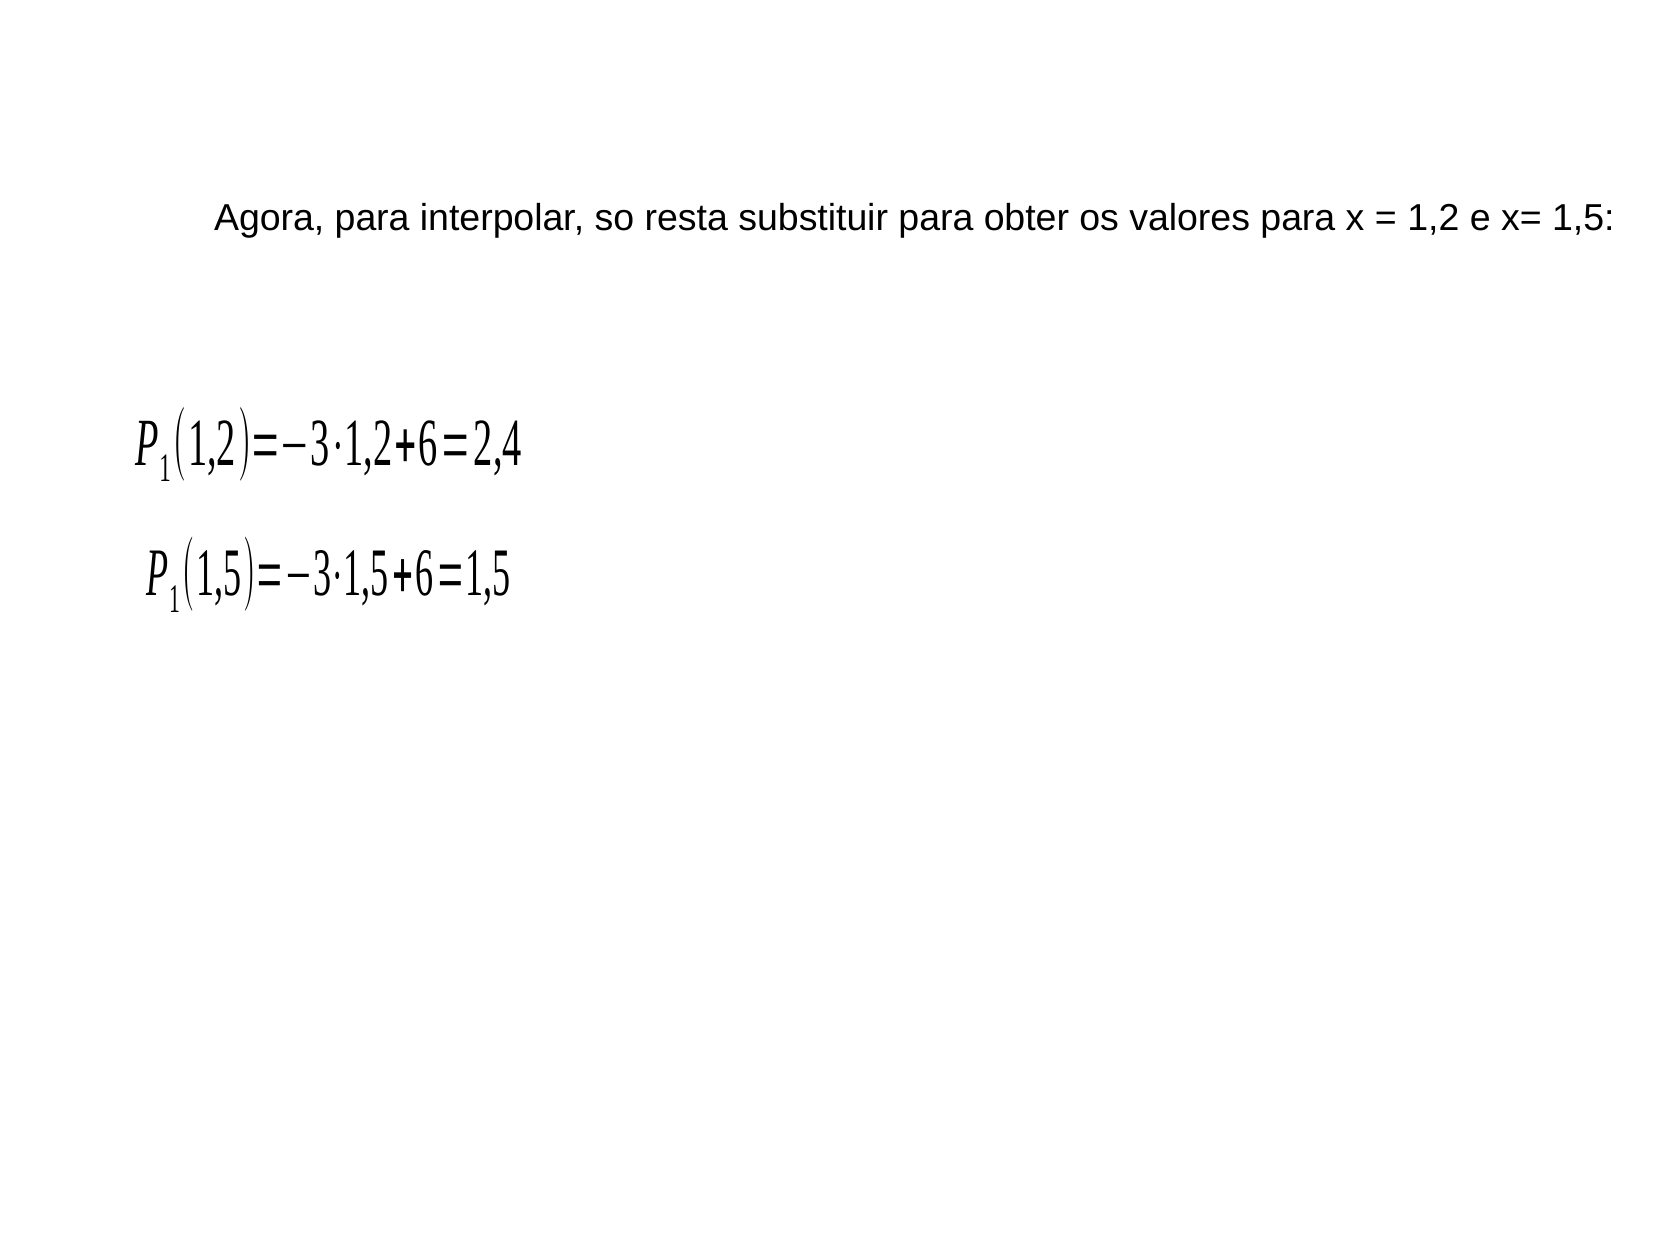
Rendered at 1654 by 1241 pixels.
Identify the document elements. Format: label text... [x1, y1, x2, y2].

chart [135, 531, 520, 620]
chart [123, 401, 532, 489]
text_box Agora, para interpolar, so resta substituir para obter os valores para x = 1,2 e x= 1,5: [188, 188, 1631, 246]
